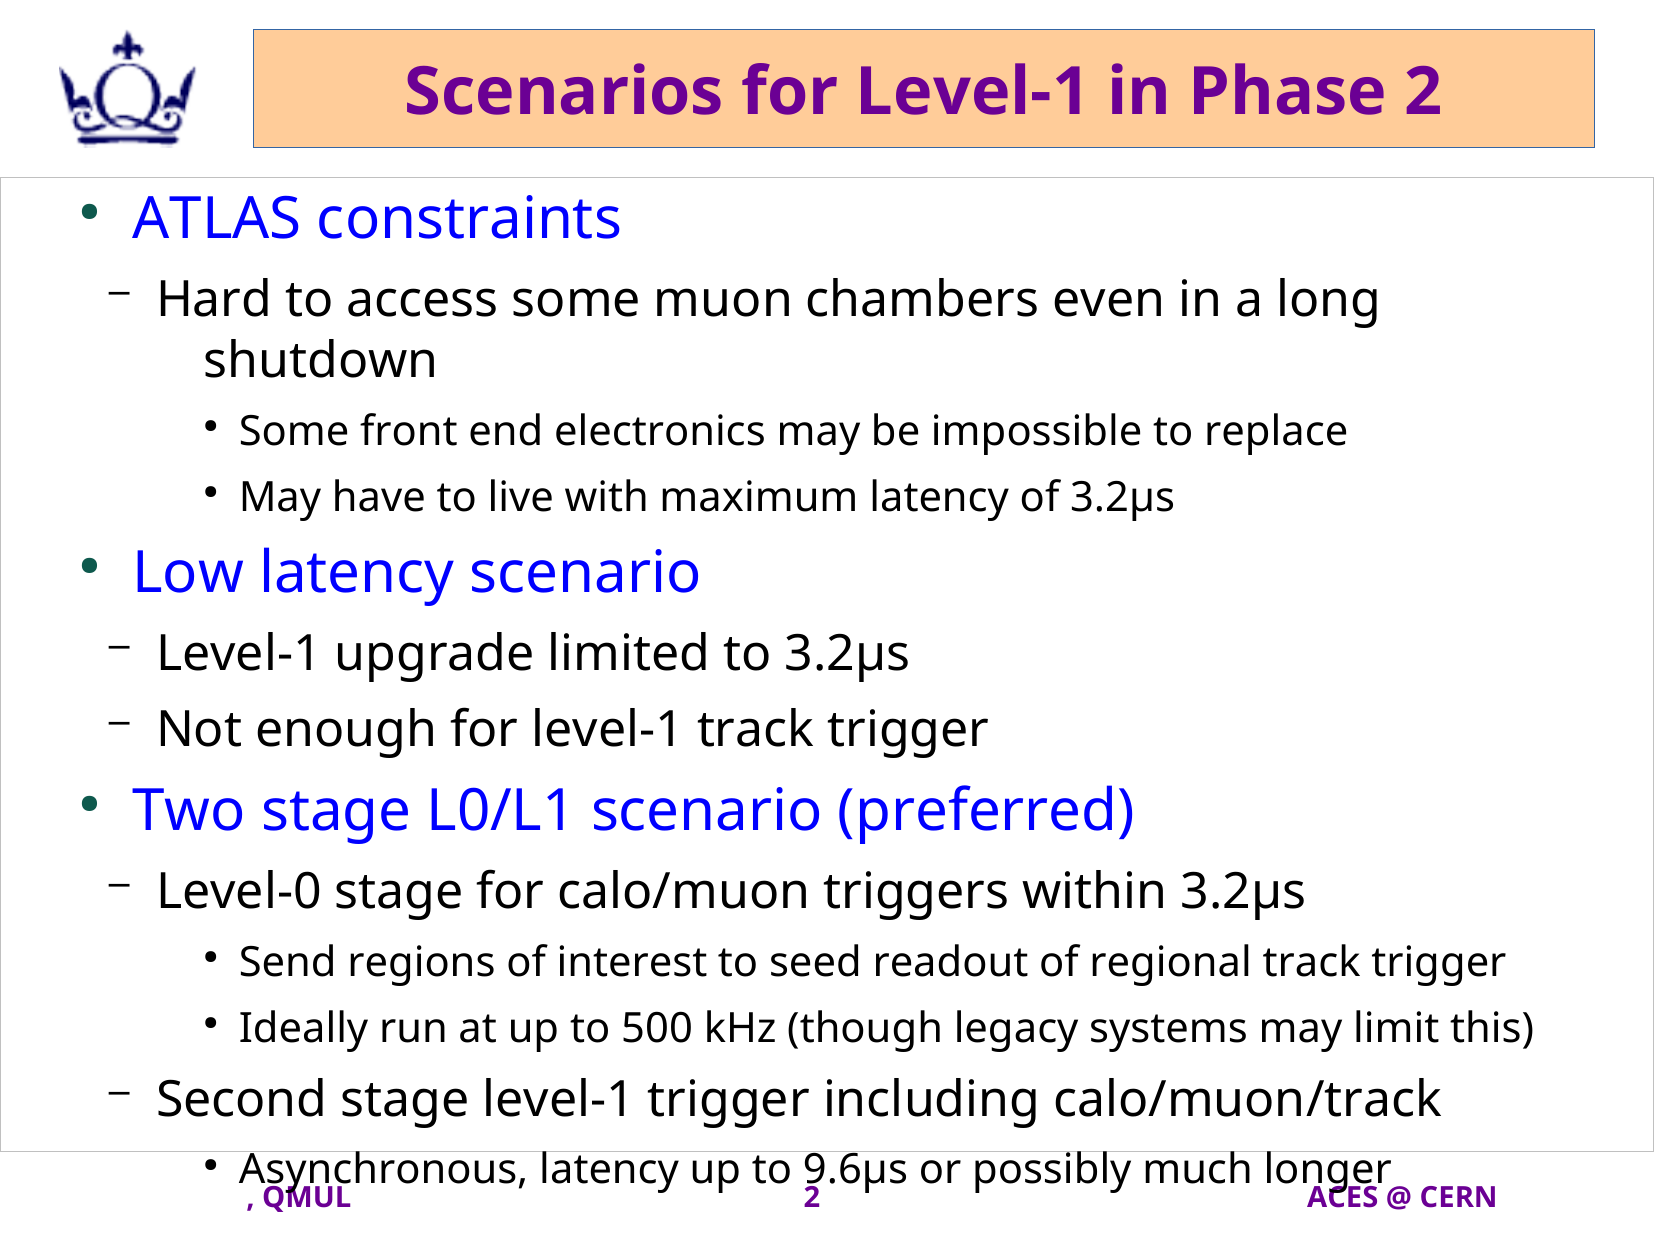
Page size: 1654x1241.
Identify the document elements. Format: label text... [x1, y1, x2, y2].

title Scenarios for Level-1 in Phase 2 [253, 29, 1595, 148]
list ATLAS constraints Hard to access some muon chambers even in a long shutdown Some front end electronics may be impossible to replace May have to live with maximum latency of 3.2µs Low latency scenario Level-1 upgrade limited to 3.2µs Not enough for level-1 track trigger Two stage L0/L1 scenario (preferred) Level-0 stage for calo/muon triggers within 3.2µs Send regions of interest to seed readout of regional track trigger Ideally run at up to 500 kHz (though legacy systems may limit this) Second stage level-1 trigger including calo/muon/track Asynchronous, latency up to 9.6µs or possibly much longer [61, 181, 1605, 1158]
picture [59, 29, 200, 148]
